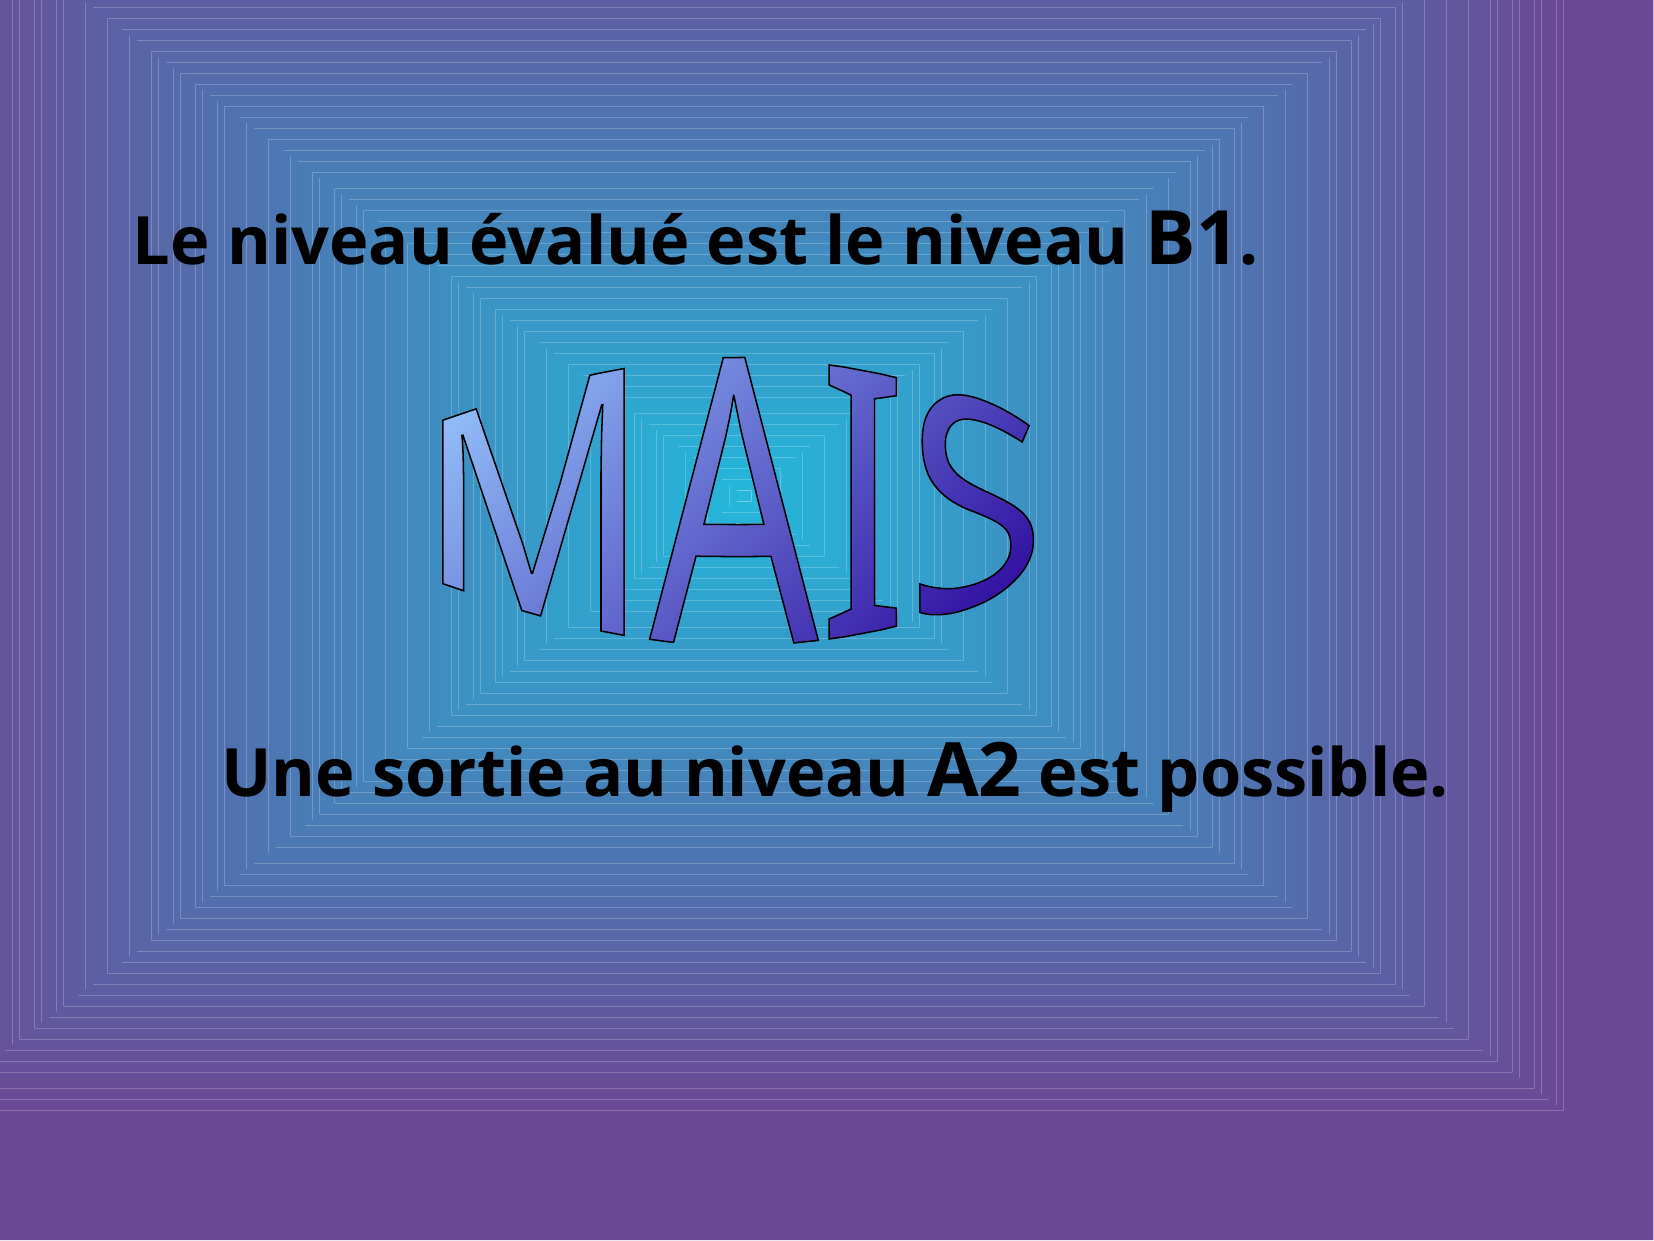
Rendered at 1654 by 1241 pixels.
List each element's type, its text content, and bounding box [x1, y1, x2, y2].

text_box Une sortie au niveau A2 est possible. [206, 708, 1625, 830]
text_box MAIS [829, 364, 897, 639]
text_box Le niveau évalué est le niveau B1. [118, 177, 1418, 298]
text_box MAIS [919, 394, 1034, 615]
text_box MAIS [442, 368, 625, 636]
text_box MAIS [649, 357, 819, 643]
